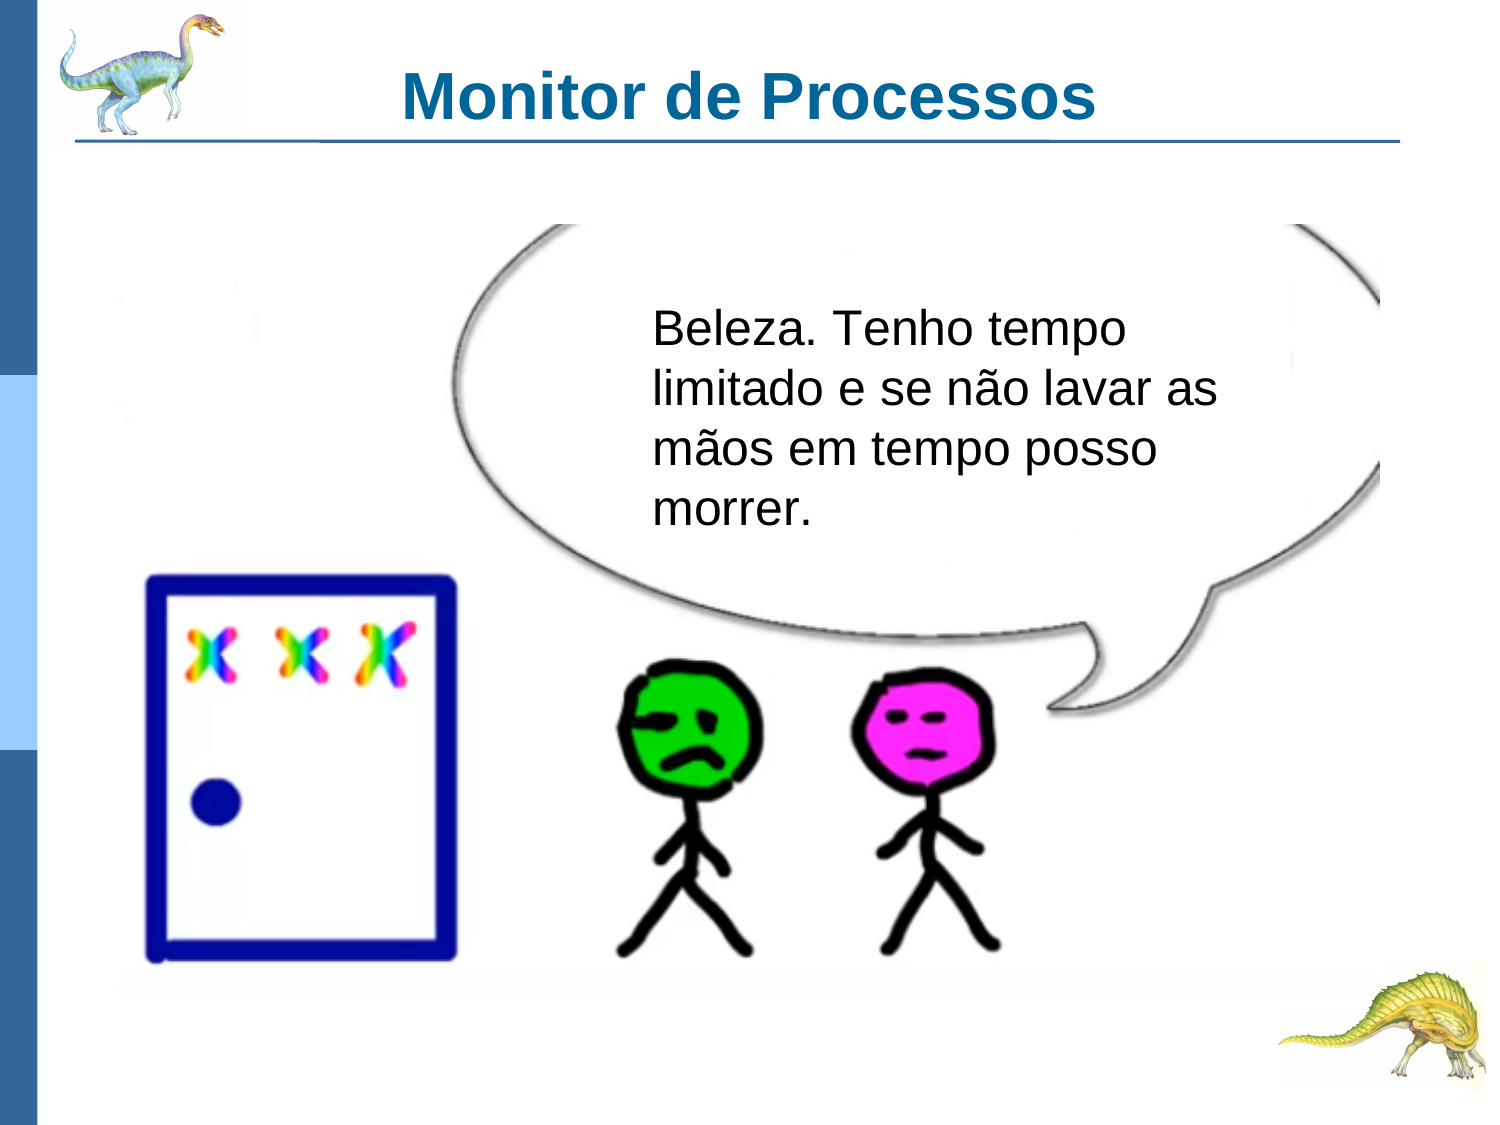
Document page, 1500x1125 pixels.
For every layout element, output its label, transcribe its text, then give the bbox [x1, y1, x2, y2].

picture [118, 224, 1486, 1090]
picture [46, 0, 243, 149]
text_box Monitor de Processos [75, 45, 1426, 141]
text_box Beleza. Tenho tempo limitado e se não lavar as mãos em tempo posso morrer. [637, 288, 1264, 544]
